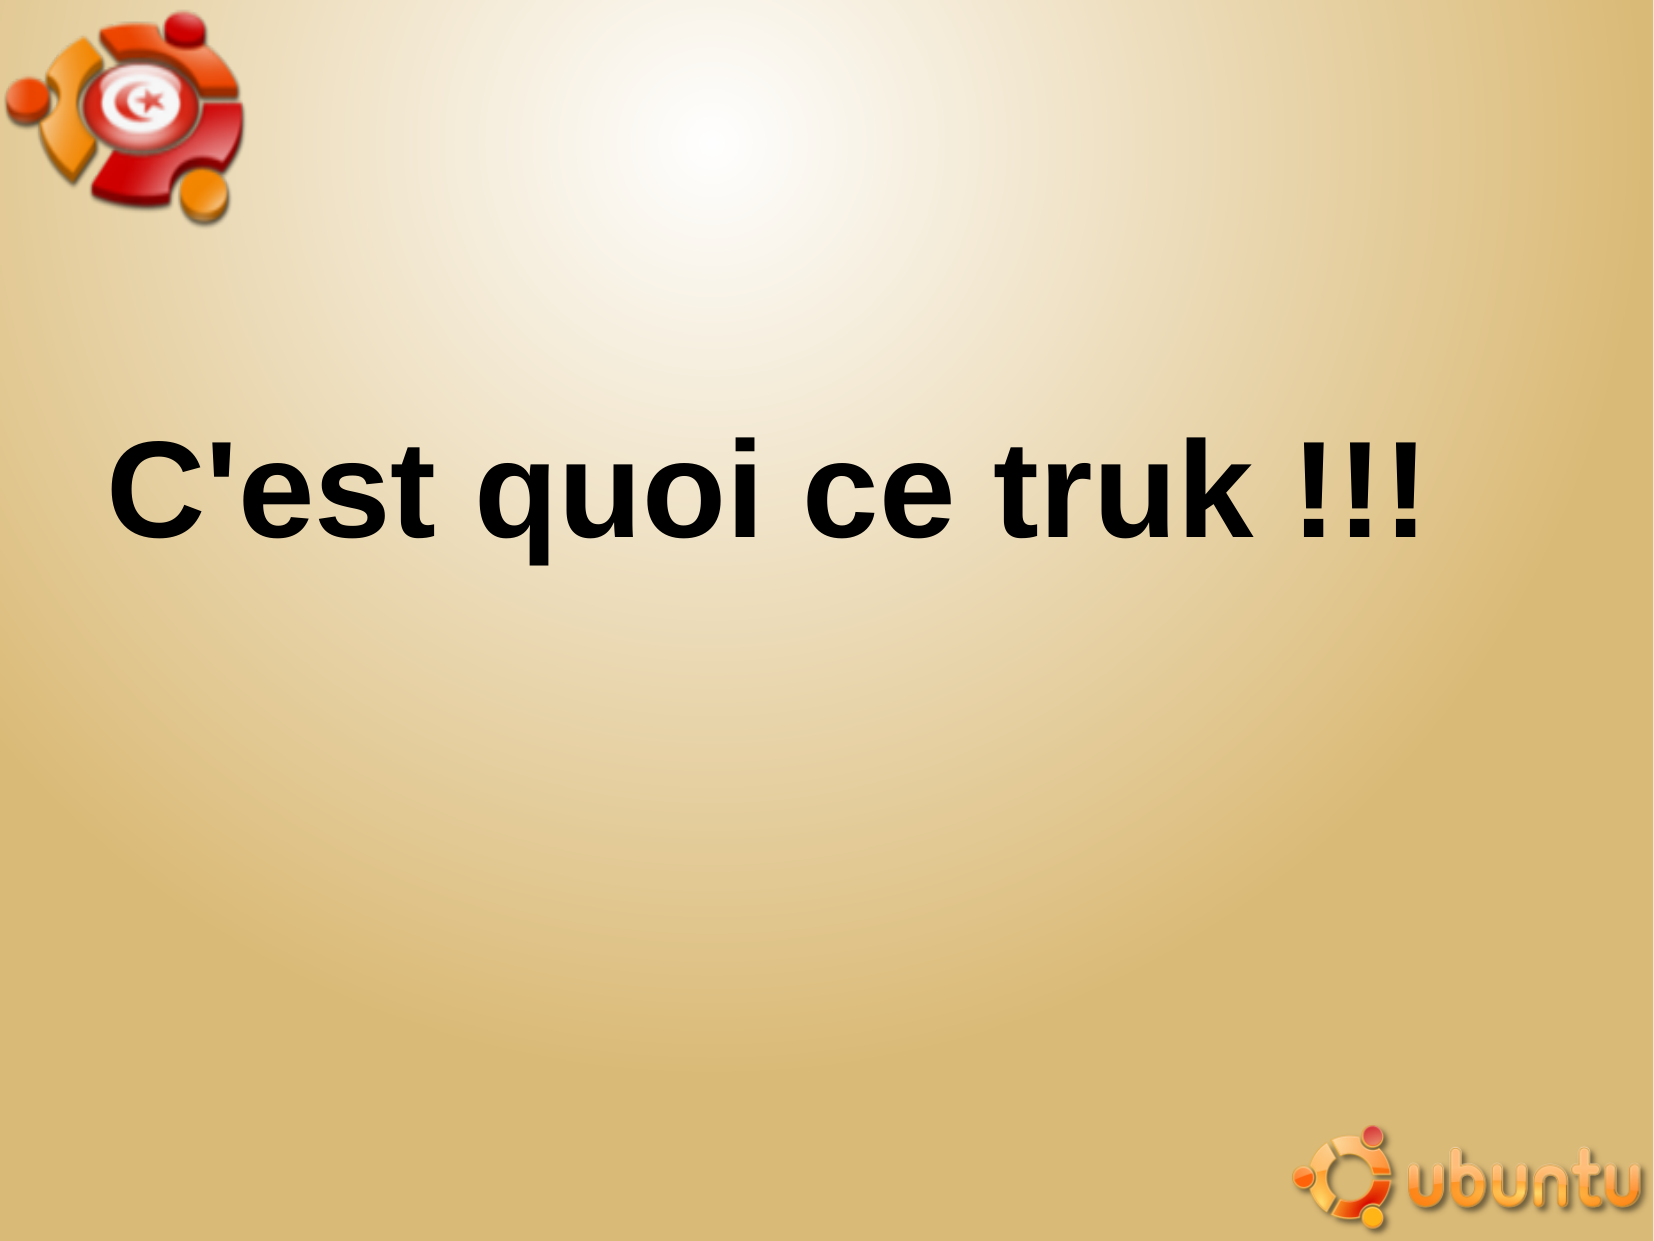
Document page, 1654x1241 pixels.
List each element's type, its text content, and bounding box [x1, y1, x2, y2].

list C'est quoi ce truk !!! [88, 413, 1577, 1128]
picture [0, 0, 1654, 1241]
